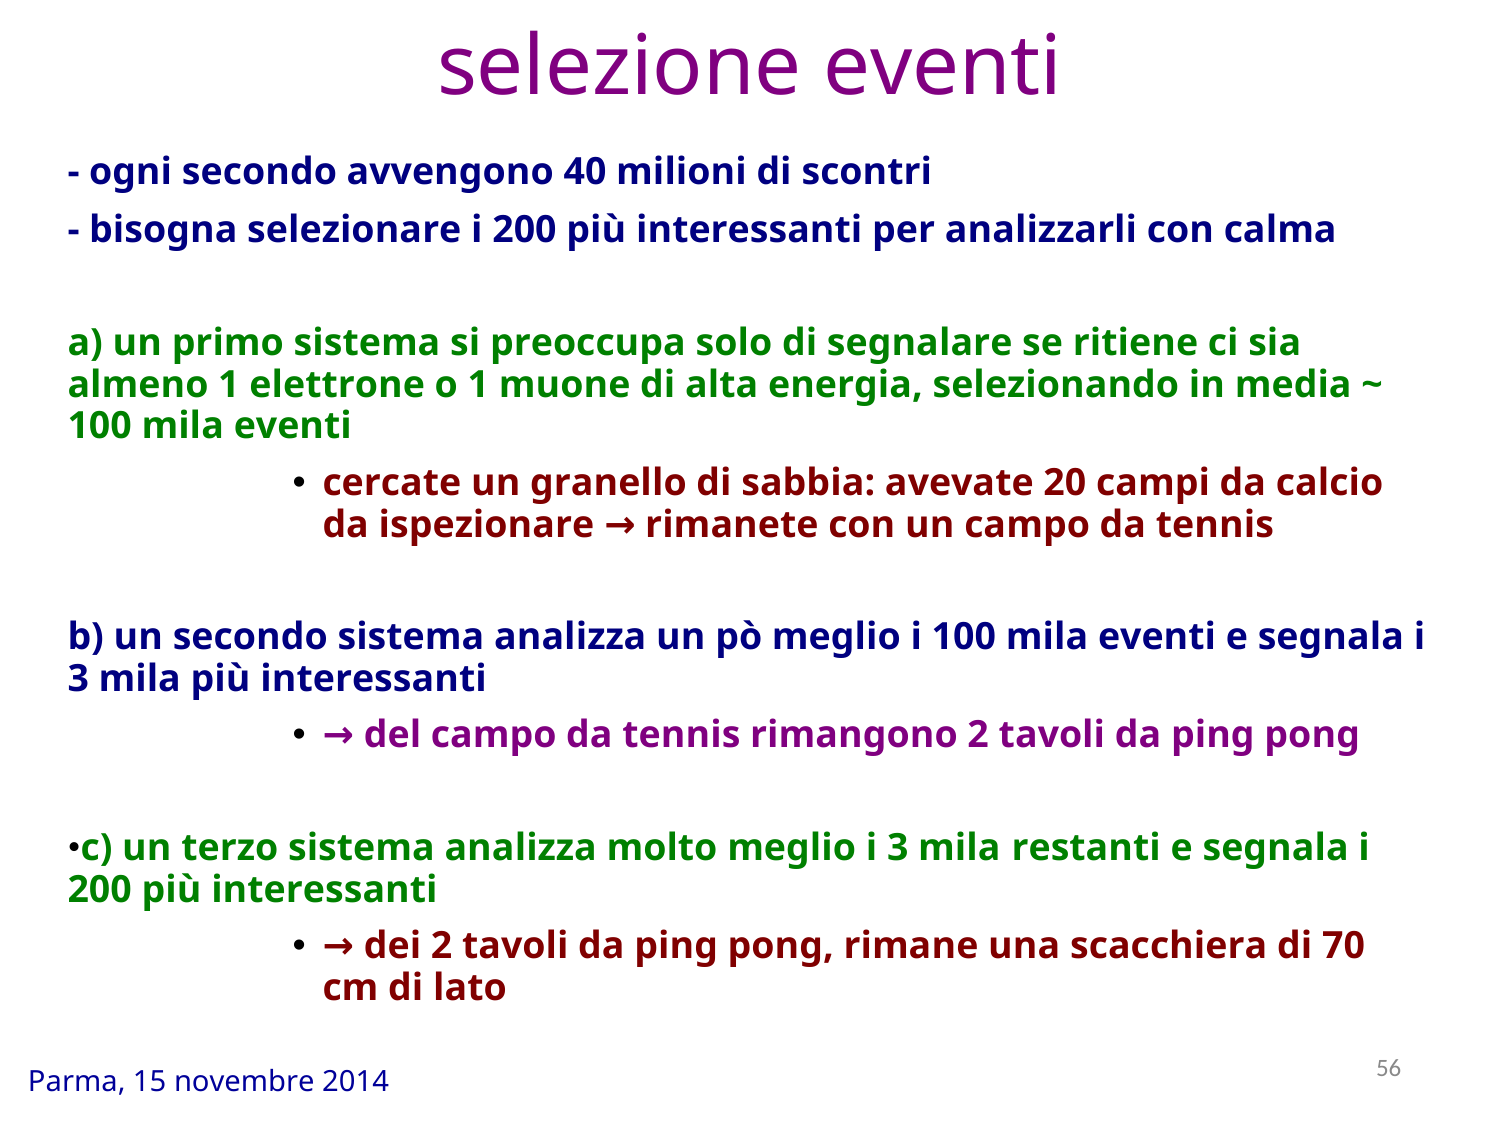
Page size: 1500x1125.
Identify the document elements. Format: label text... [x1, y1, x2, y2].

text_box selezione eventi‏ [41, 0, 1459, 120]
text_box <numero> [1074, 1042, 1417, 1095]
